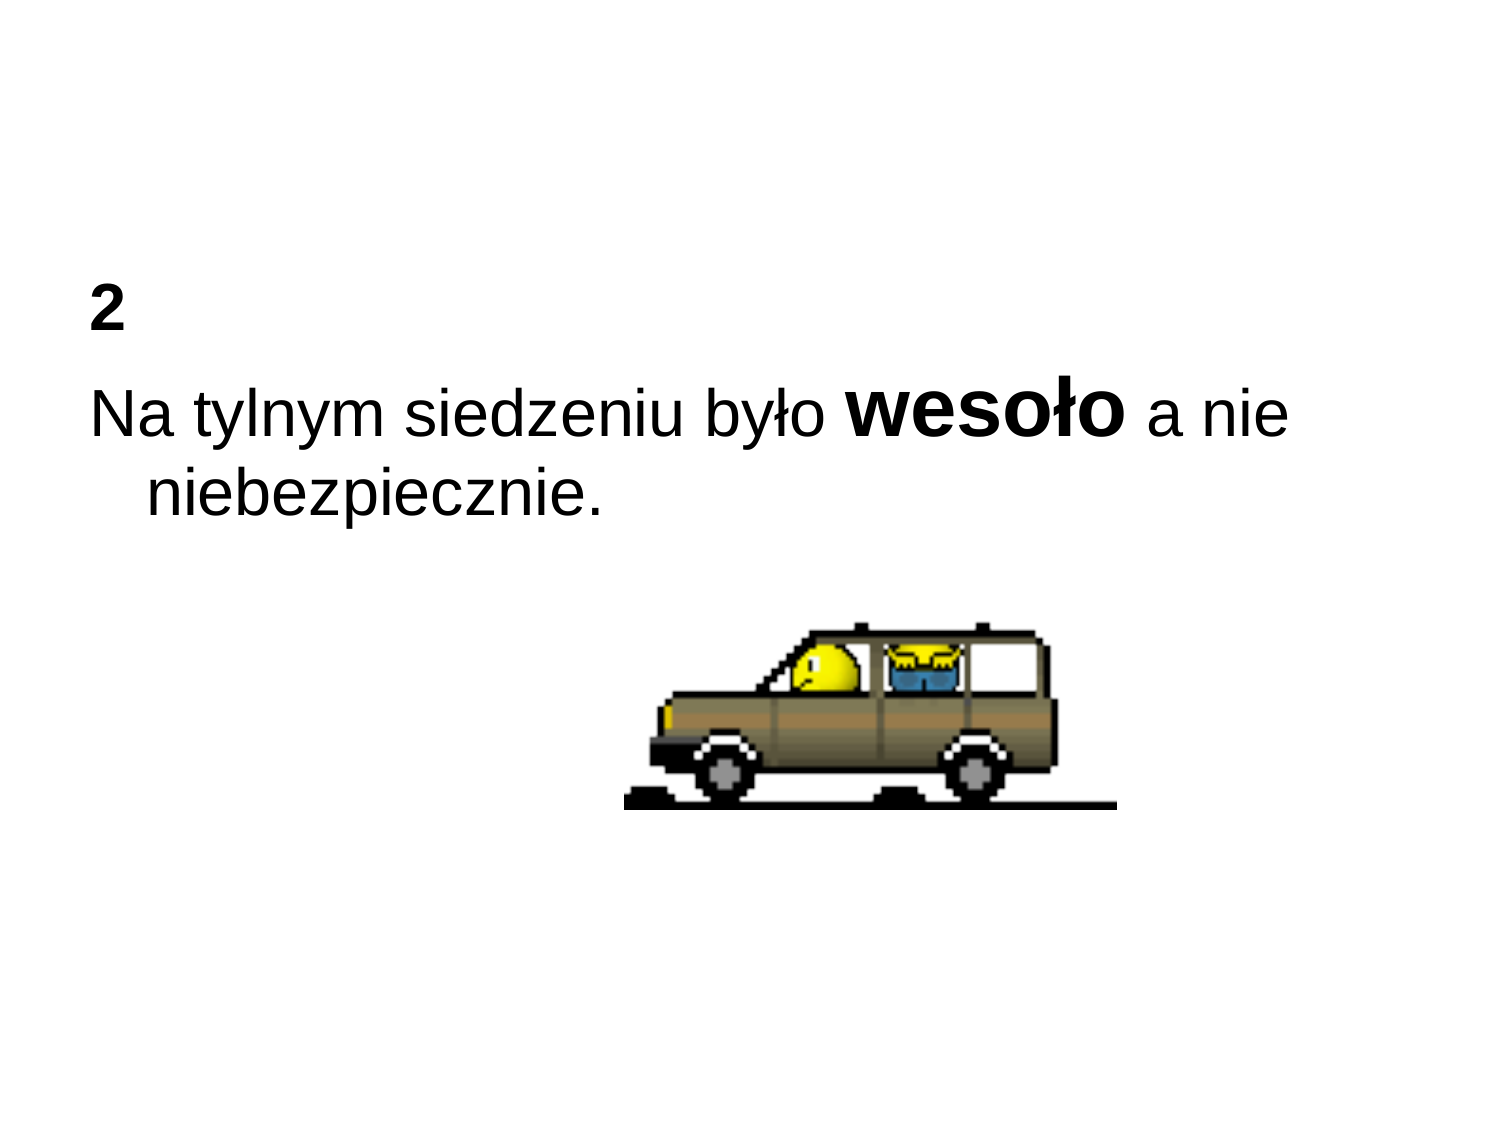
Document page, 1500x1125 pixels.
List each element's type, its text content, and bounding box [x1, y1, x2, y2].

picture [624, 612, 1117, 810]
list 2 Na tylnym siedzeniu było wesoło a nie niebezpiecznie. [75, 262, 1426, 1006]
